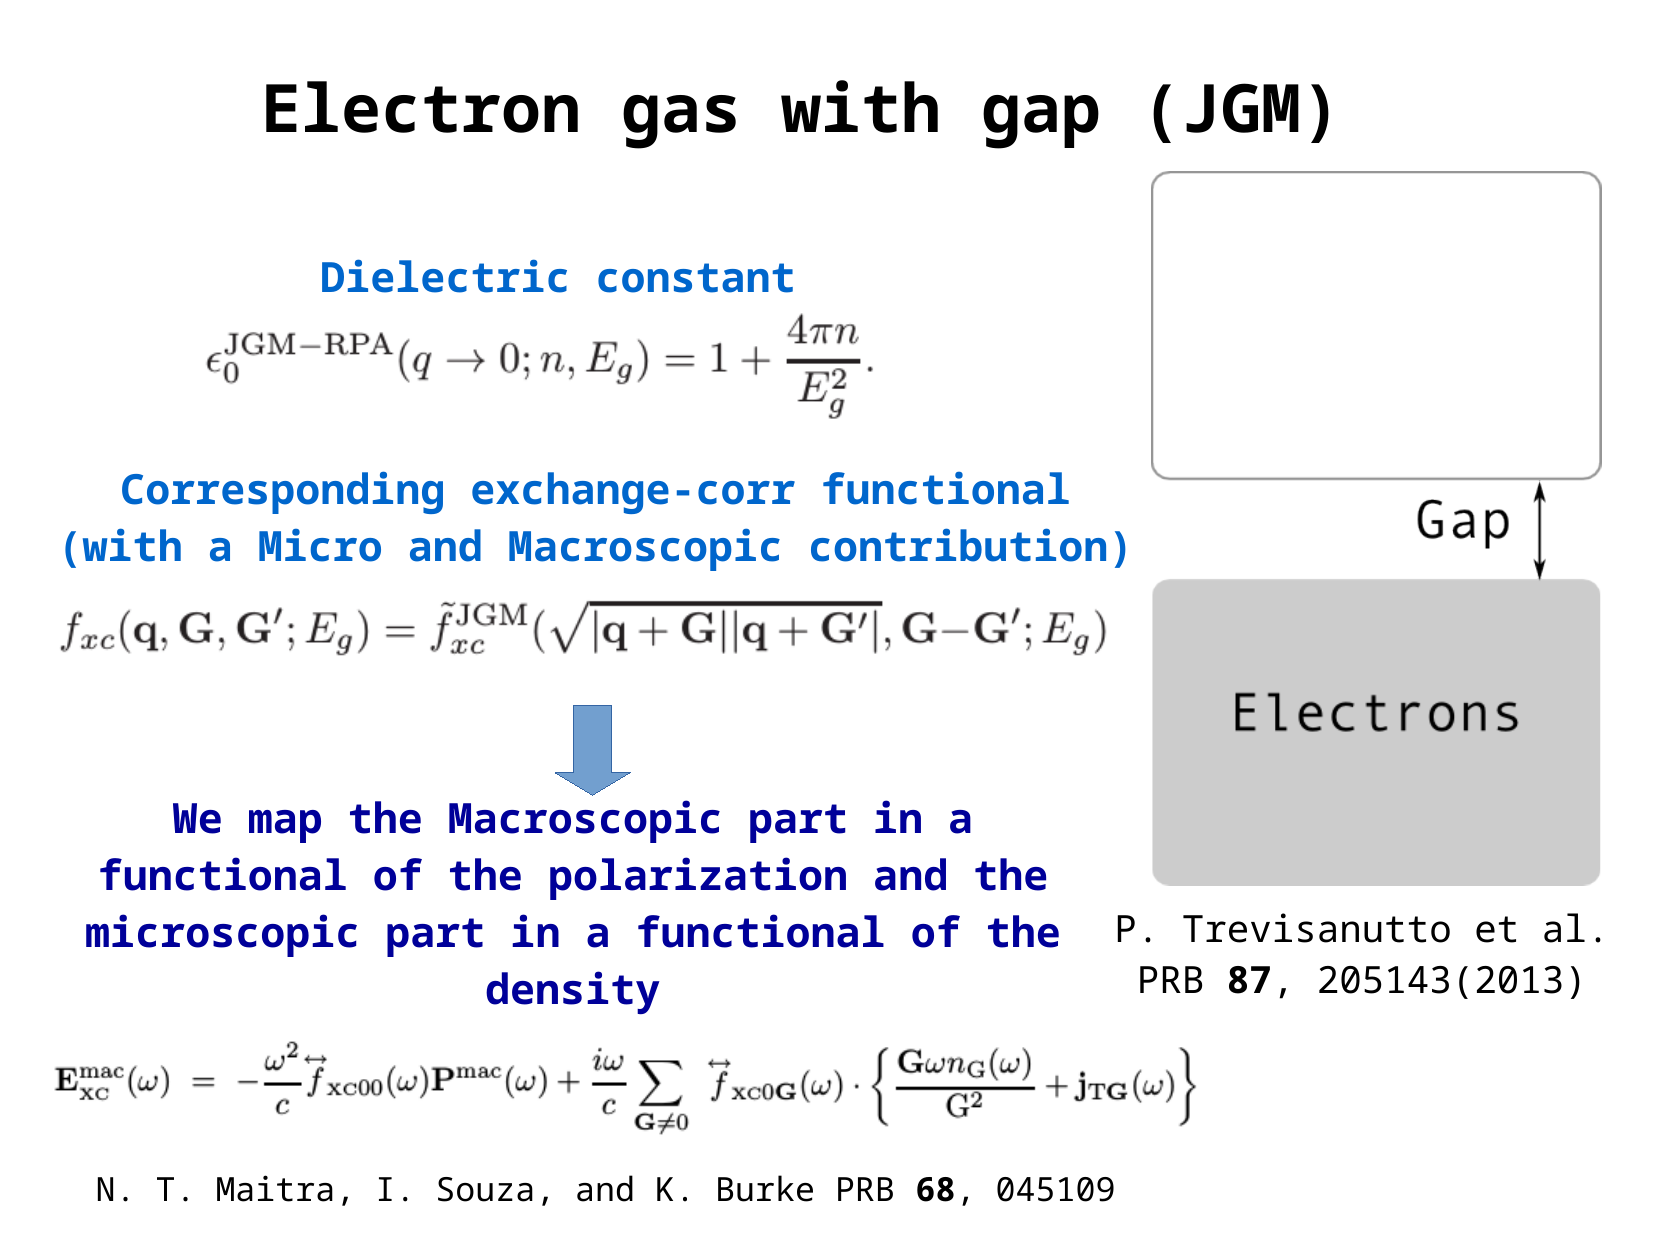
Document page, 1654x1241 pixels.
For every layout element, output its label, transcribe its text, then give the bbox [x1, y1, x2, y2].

picture [153, 254, 931, 444]
text_box Corresponding exchange-corr functional (with a Micro and Macroscopic contribution) [15, 468, 1141, 565]
text_box N. T. Maitra, I. Souza, and K. Burke PRB 68, 045109 [80, 1158, 1131, 1212]
text_box Dielectric constant [285, 237, 856, 316]
picture [30, 1020, 1204, 1147]
title Electron gas with gap (JGM) [226, 60, 1457, 154]
text_box P. Trevisanutto et al. PRB 87, 205143(2013) [1111, 895, 1647, 995]
picture [1151, 171, 1602, 886]
text_box We map the Macroscopic part in a functional of the polarization and the microscopic part in a functional of the density [0, 806, 1111, 1000]
text_box [555, 705, 631, 796]
picture [30, 584, 1111, 657]
